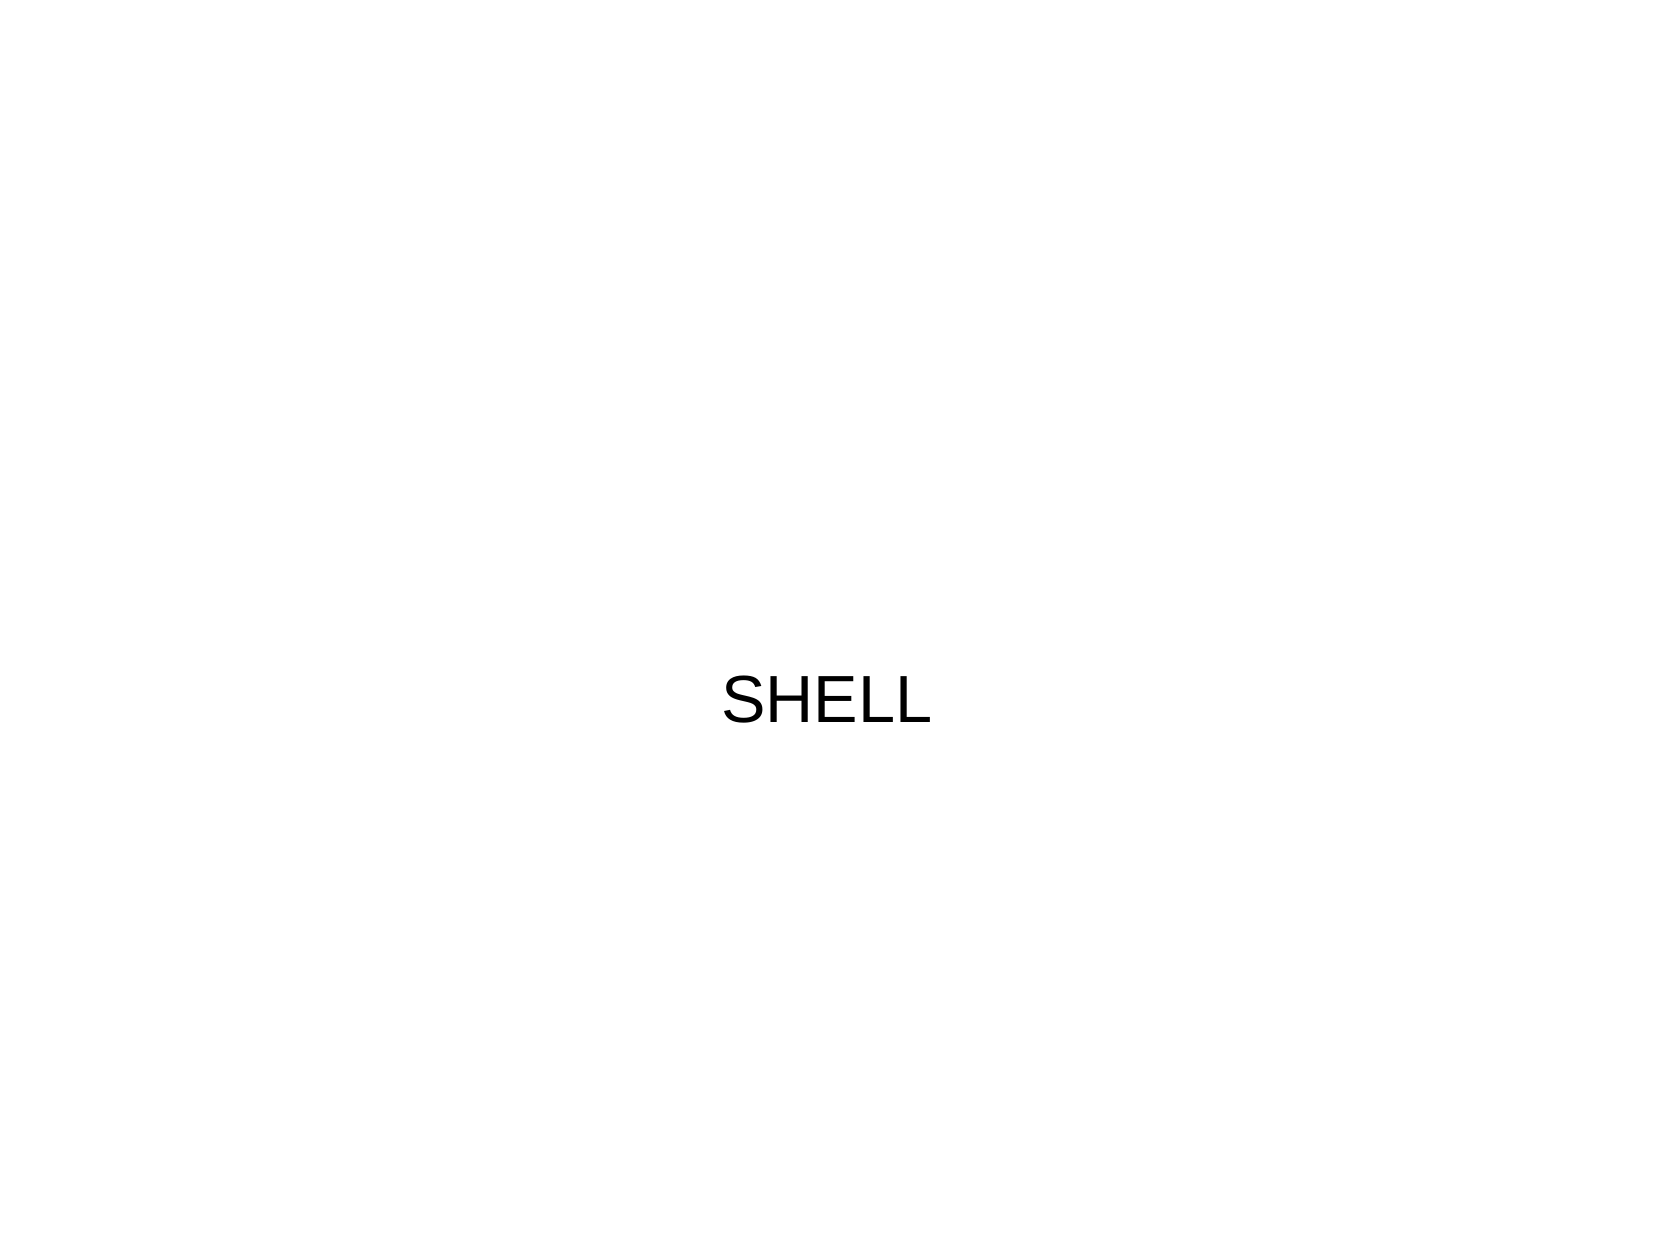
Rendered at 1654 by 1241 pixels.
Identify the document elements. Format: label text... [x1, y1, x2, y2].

subtitle SHELL [82, 290, 1571, 1109]
